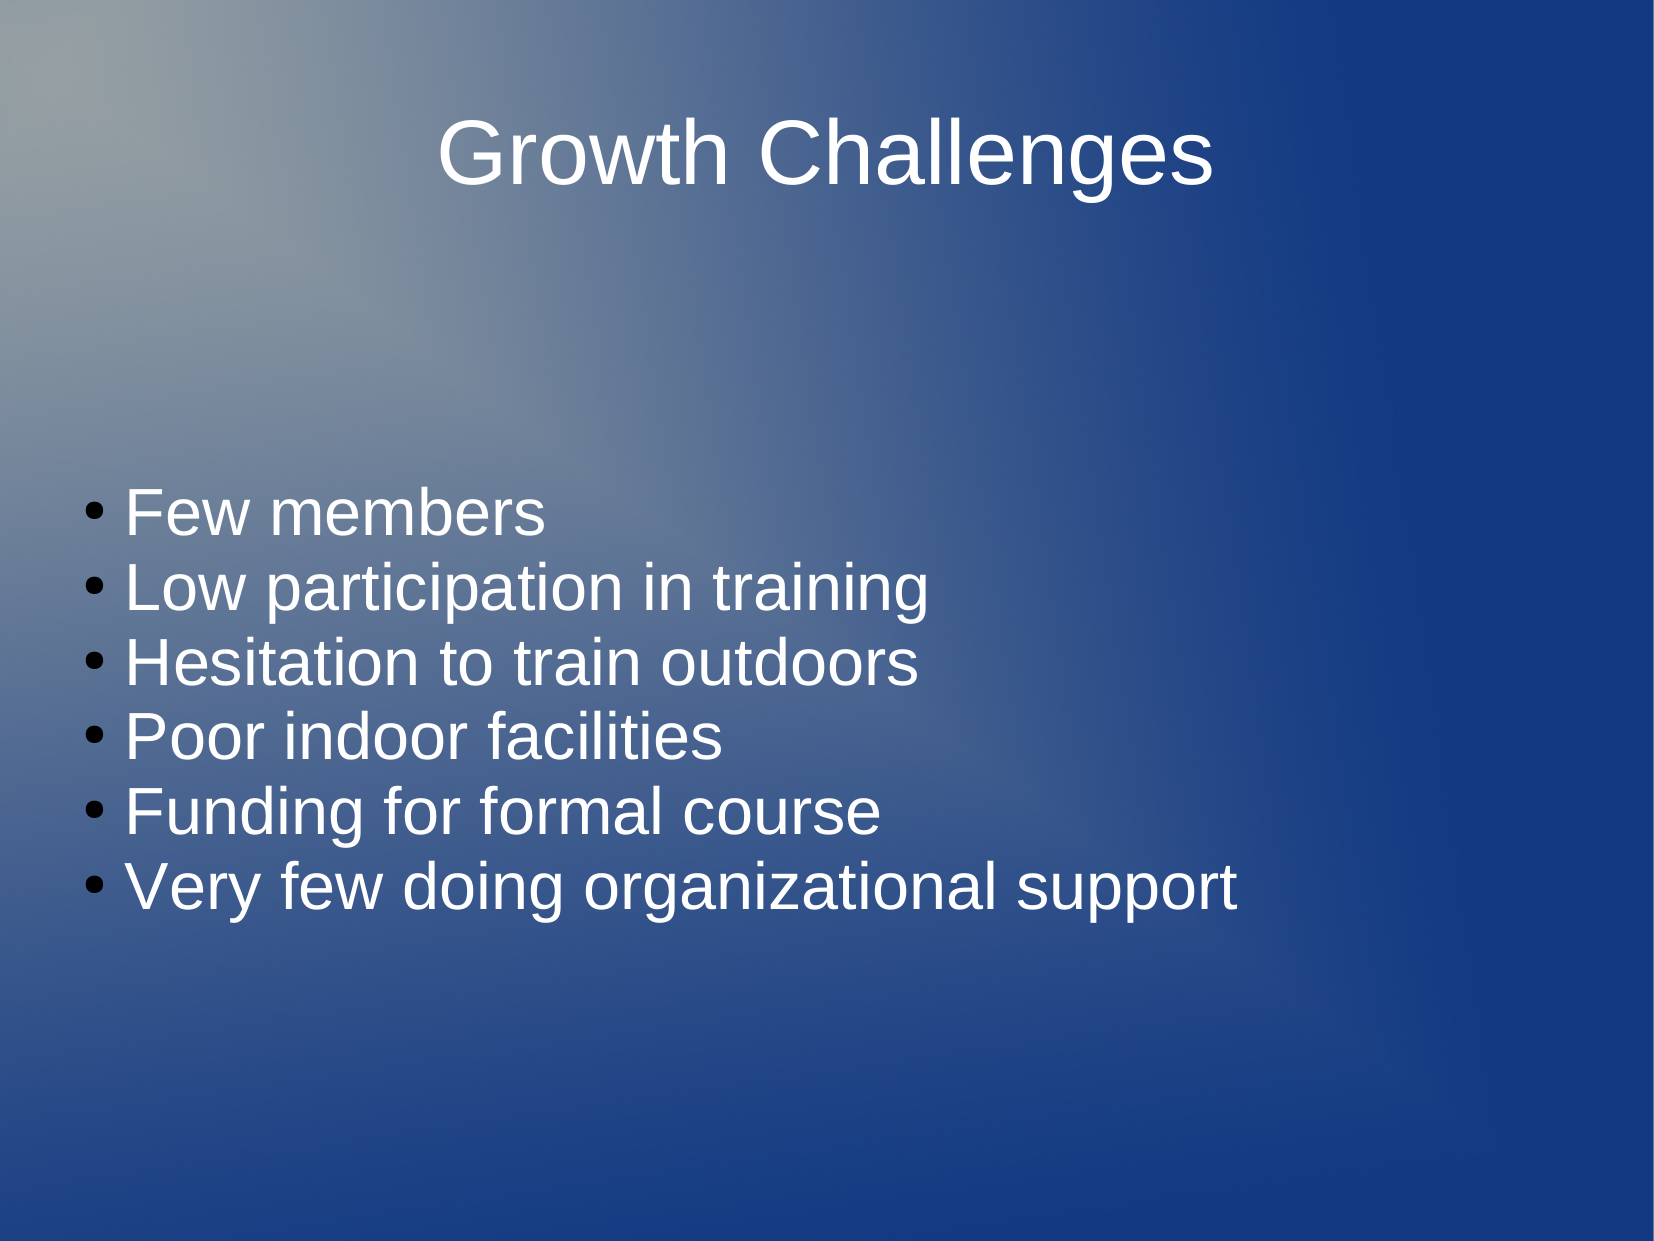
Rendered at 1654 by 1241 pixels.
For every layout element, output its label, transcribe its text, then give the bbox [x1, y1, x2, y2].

subtitle Few members Low participation in training Hesitation to train outdoors Poor indoor facilities Funding for formal course Very few doing organizational support [82, 297, 1571, 1102]
picture [0, 0, 1654, 1241]
title Growth Challenges [82, 56, 1571, 250]
